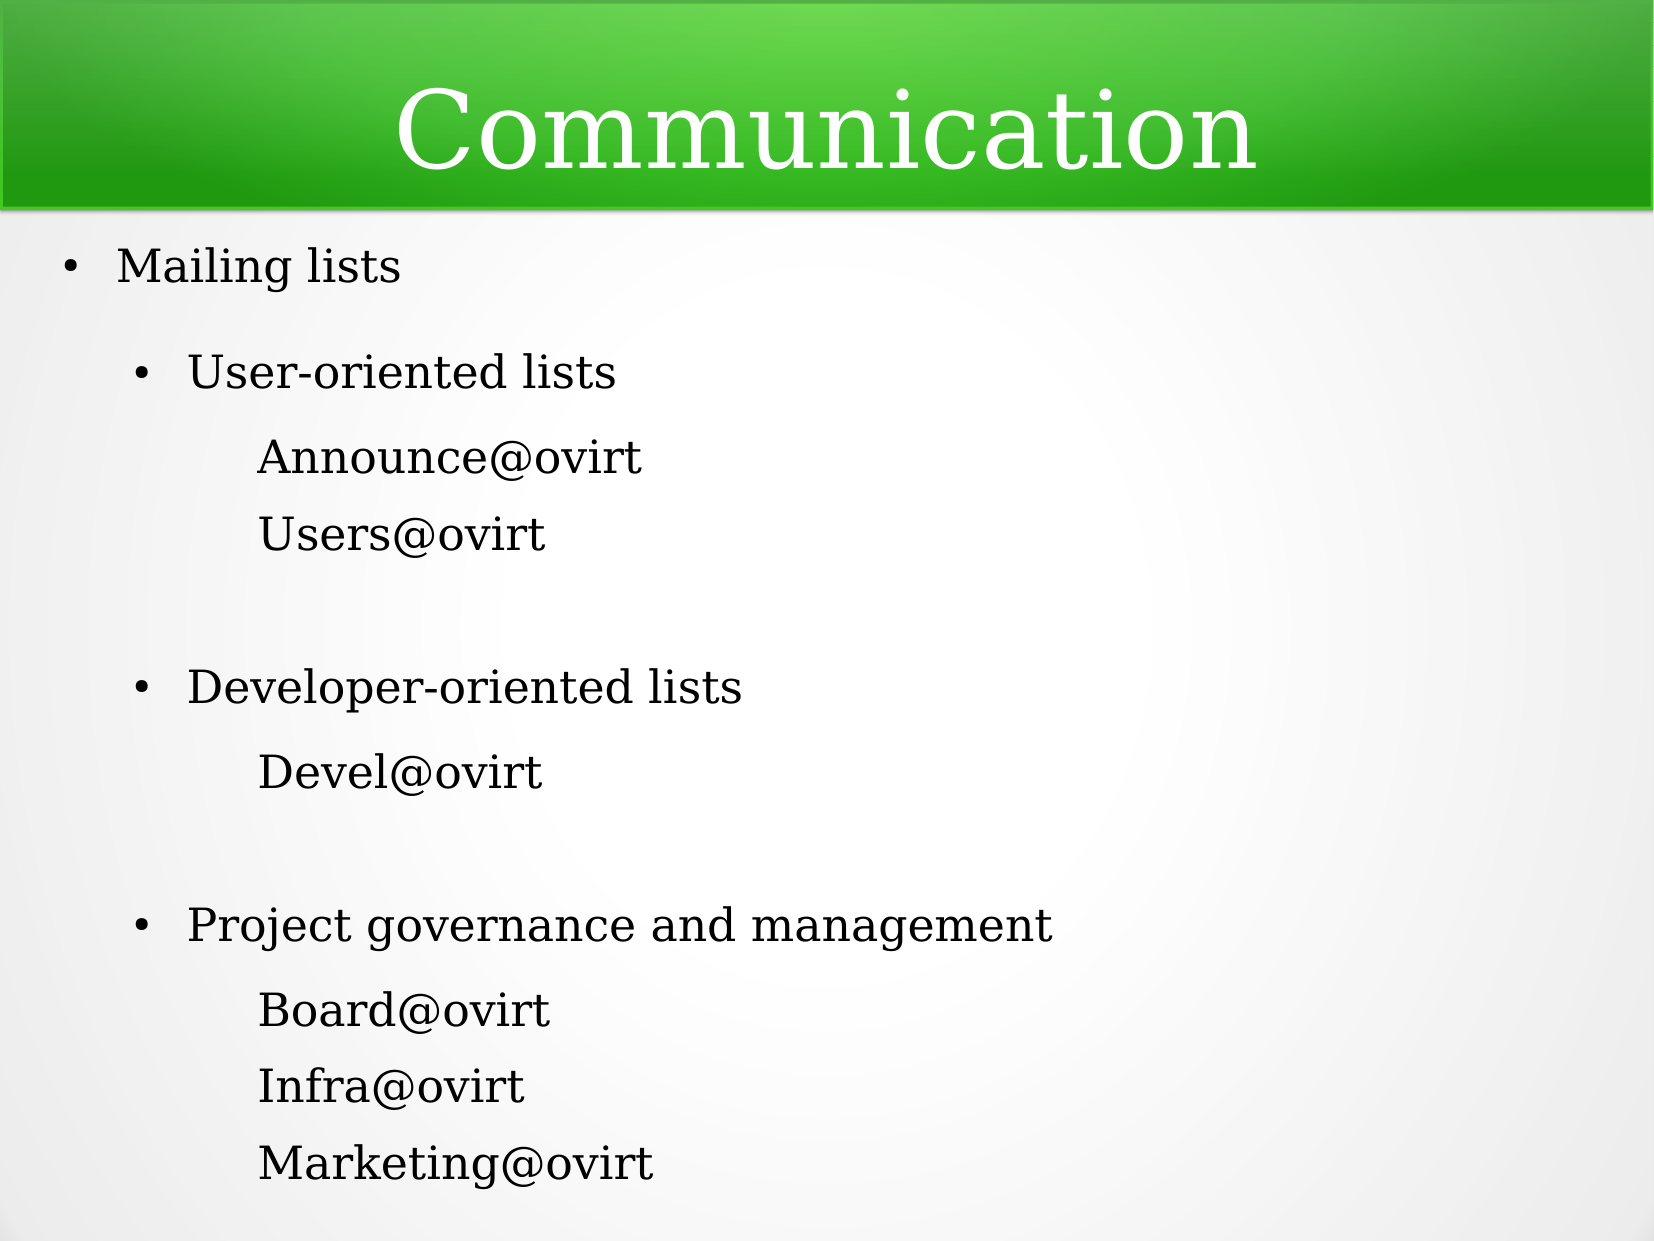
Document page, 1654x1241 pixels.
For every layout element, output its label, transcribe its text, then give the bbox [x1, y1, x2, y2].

list Mailing lists User-oriented lists Announce@ovirt Users@ovirt Developer-oriented lists Devel@ovirt Project governance and management Board@ovirt Infra@ovirt Marketing@ovirt [45, 240, 1654, 1241]
title Communication [82, 37, 1571, 226]
